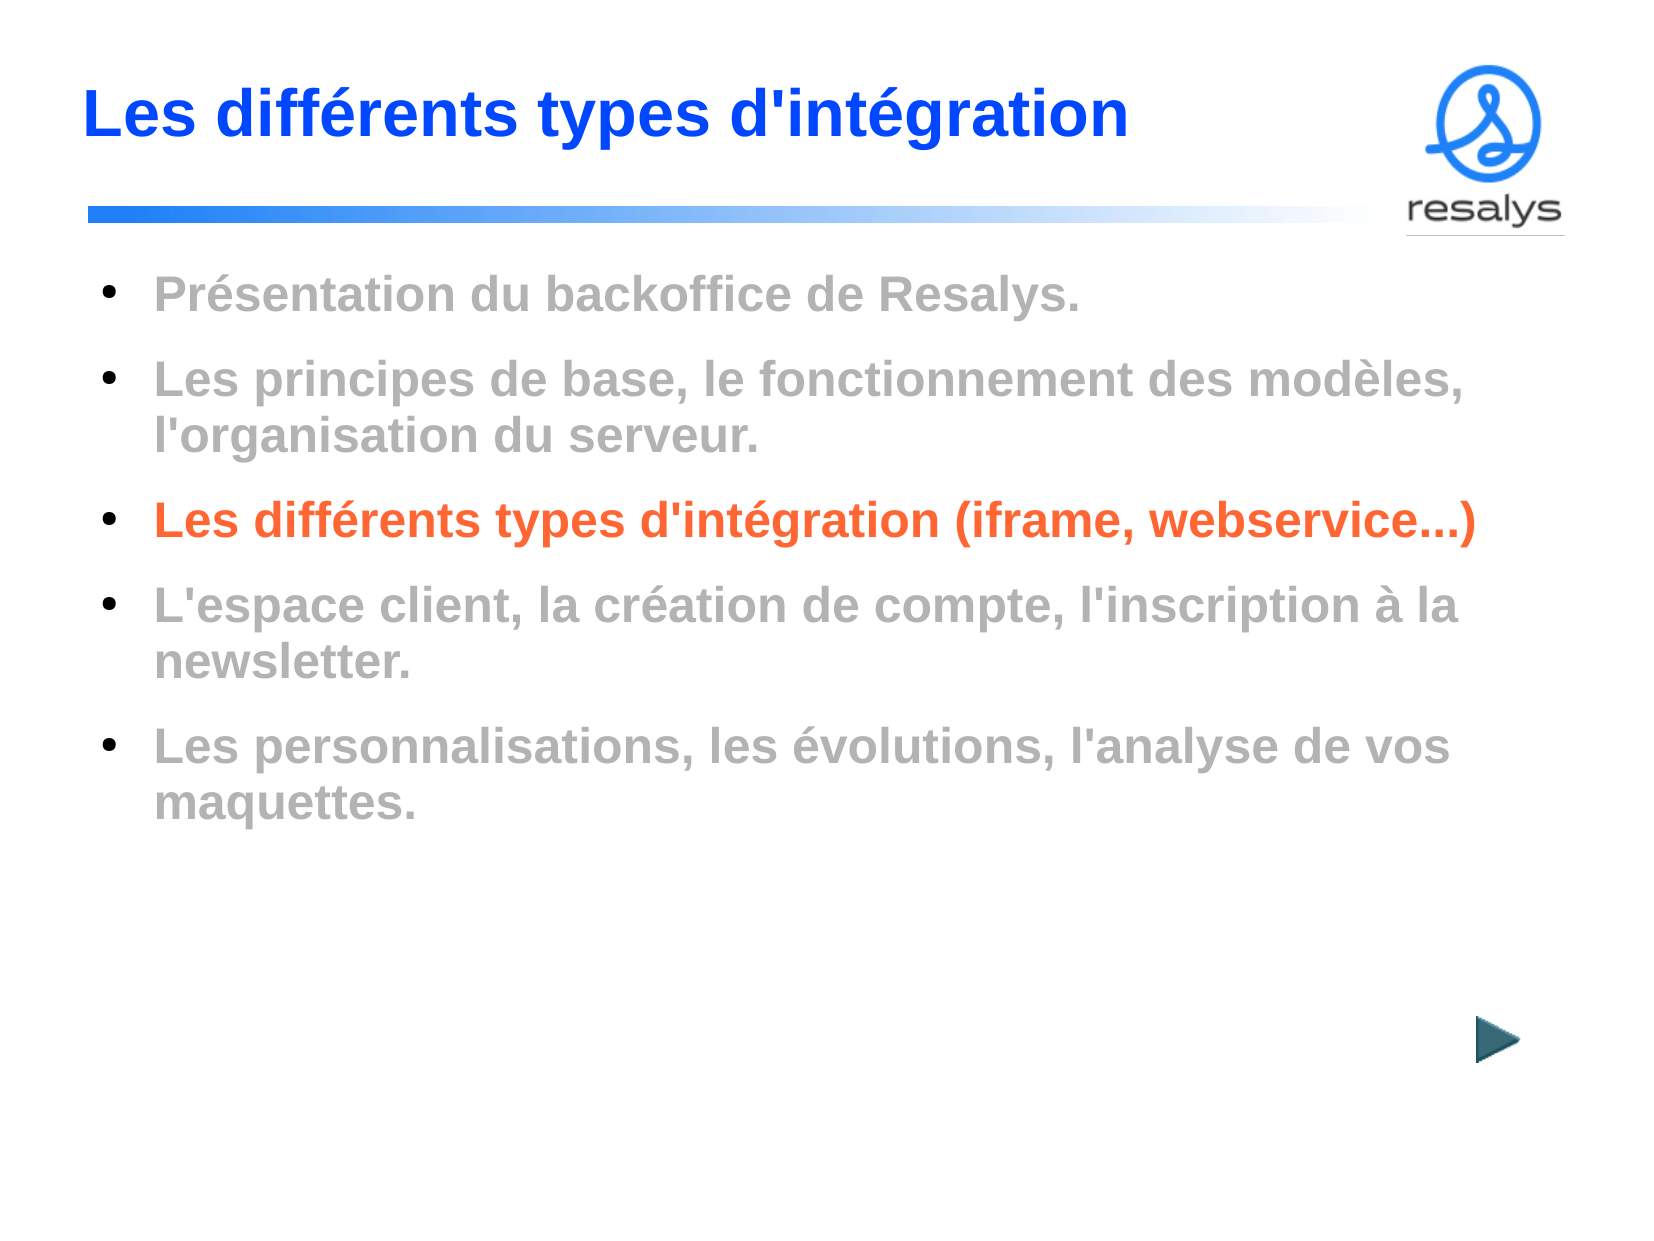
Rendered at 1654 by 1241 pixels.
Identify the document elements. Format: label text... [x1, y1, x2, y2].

title Les différents types d'intégration [82, 49, 1359, 178]
list Présentation du backoffice de Resalys. Les principes de base, le fonctionnement des modèles, l'organisation du serveur. Les différents types d'intégration (iframe, webservice...) L'espace client, la création de compte, l'inscription à la newsletter. Les personnalisations, les évolutions, l'analyse de vos maquettes. [82, 265, 1571, 1109]
picture [88, 58, 1565, 237]
picture [1476, 1016, 1524, 1064]
